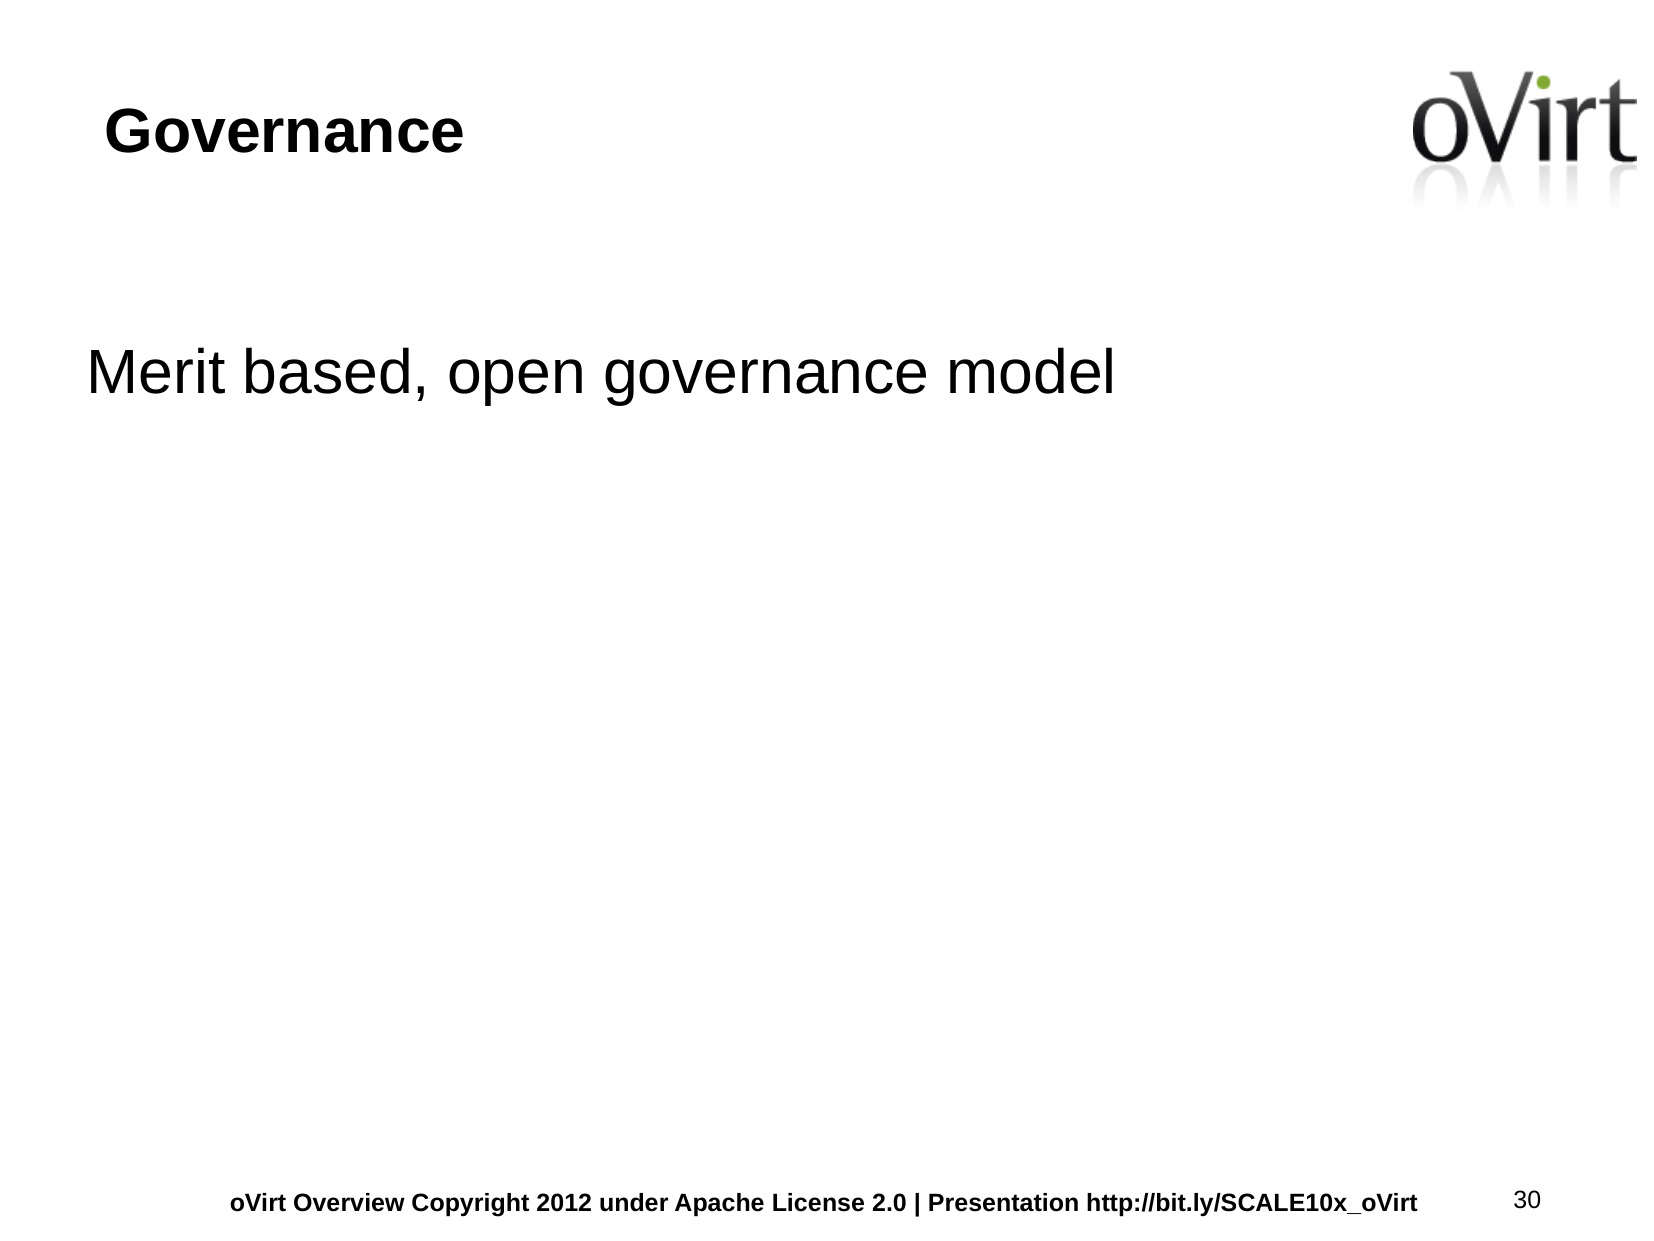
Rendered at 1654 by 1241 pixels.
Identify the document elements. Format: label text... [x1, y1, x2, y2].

title Governance [82, 37, 1303, 226]
picture [1413, 63, 1637, 212]
list Merit based, open governance model [86, 337, 1576, 451]
